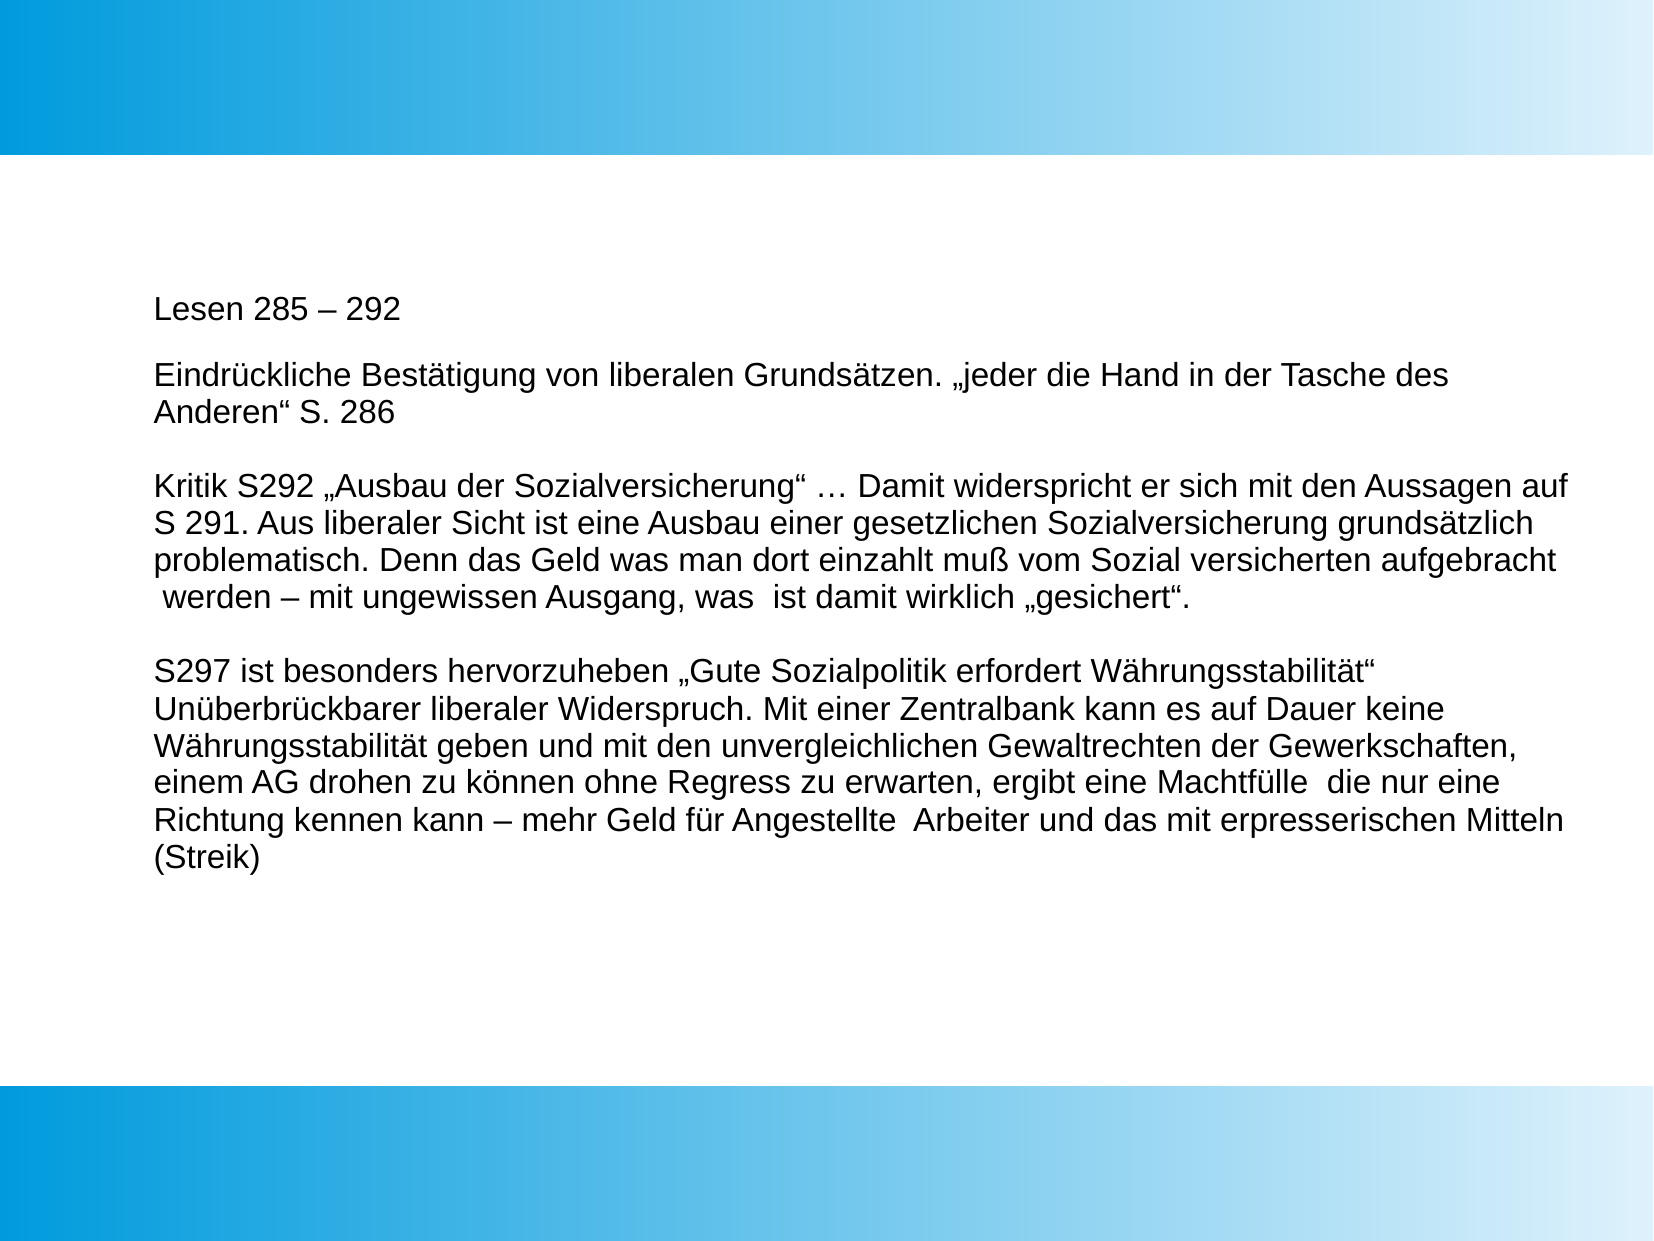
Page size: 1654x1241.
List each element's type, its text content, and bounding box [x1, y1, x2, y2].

list Lesen 285 – 292 Eindrückliche Bestätigung von liberalen Grundsätzen. „jeder die Hand in der Tasche des Anderen“ S. 286 Kritik S292 „Ausbau der Sozialversicherung“ … Damit widerspricht er sich mit den Aussagen auf S 291. Aus liberaler Sicht ist eine Ausbau einer gesetzlichen Sozialversicherung grundsätzlich problematisch. Denn das Geld was man dort einzahlt muß vom Sozial versicherten aufgebracht werden – mit ungewissen Ausgang, was ist damit wirklich „gesichert“. S297 ist besonders hervorzuheben „Gute Sozialpolitik erfordert Währungsstabilität“ Unüberbrückbarer liberaler Widerspruch. Mit einer Zentralbank kann es auf Dauer keine Währungsstabilität geben und mit den unvergleichlichen Gewaltrechten der Gewerkschaften, einem AG drohen zu können ohne Regress zu erwarten, ergibt eine Machtfülle die nur eine Richtung kennen kann – mehr Geld für Angestellte Arbeiter und das mit erpresserischen Mitteln (Streik) [82, 290, 1571, 1010]
